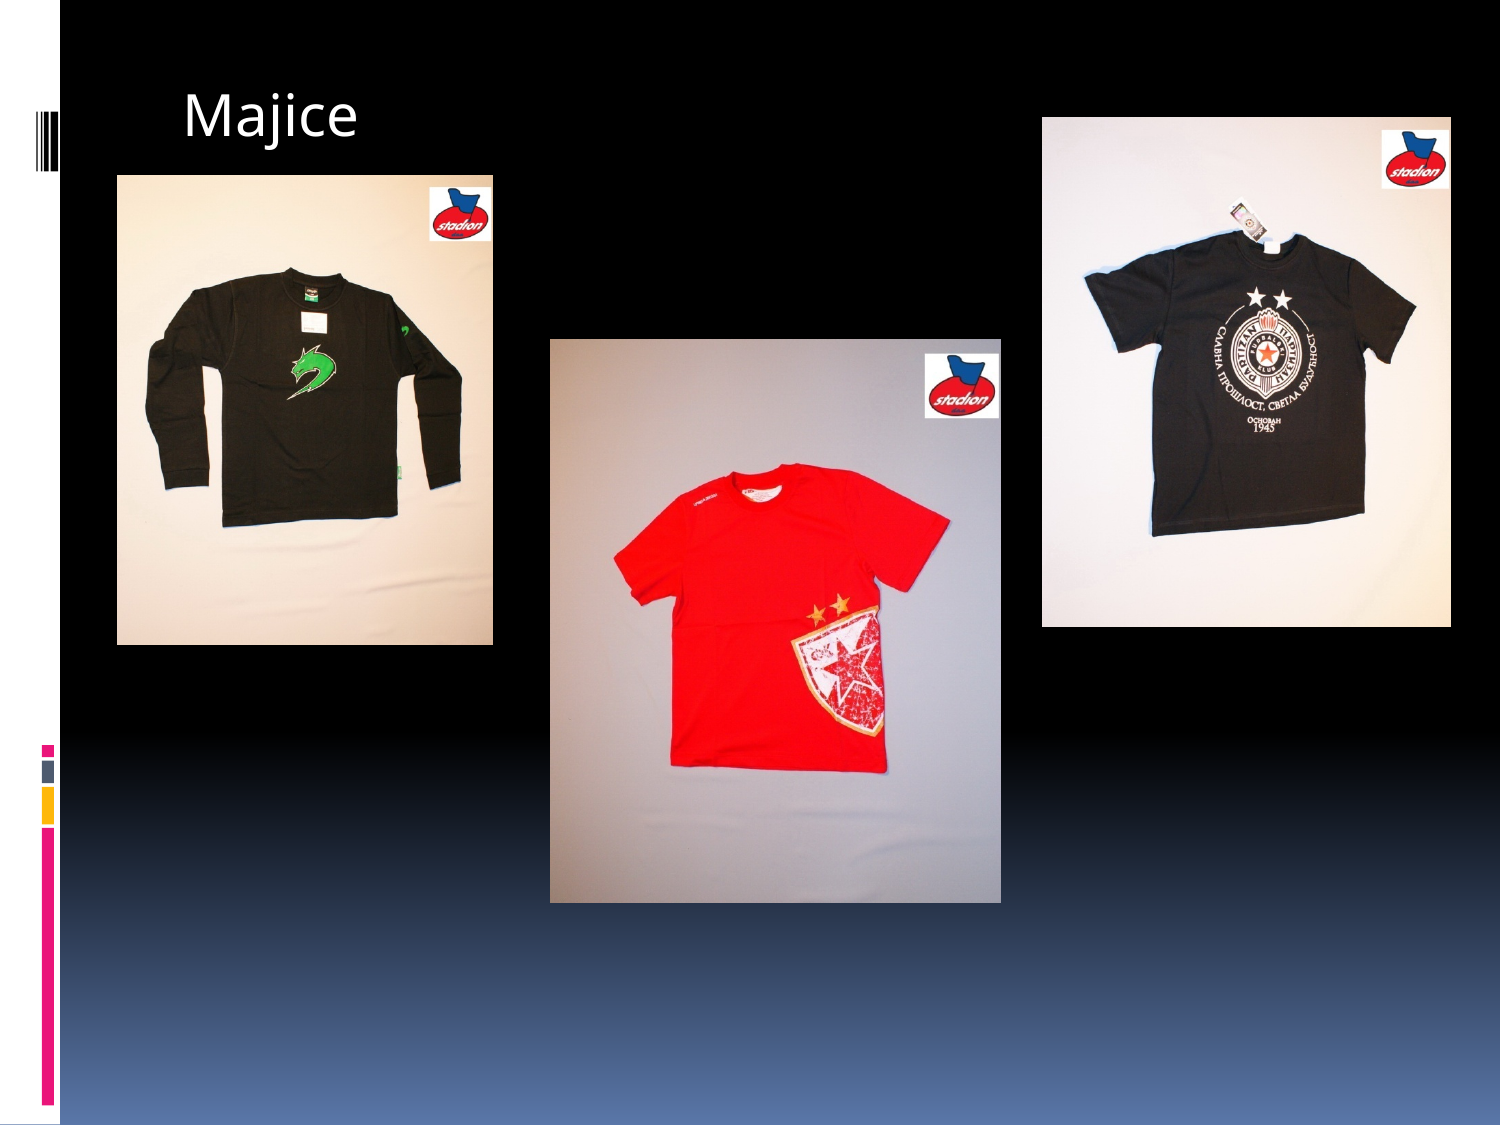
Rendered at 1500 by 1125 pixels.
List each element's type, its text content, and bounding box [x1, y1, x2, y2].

picture [117, 175, 493, 645]
text_box Majice [167, 70, 374, 156]
picture [550, 339, 1001, 903]
picture [1042, 117, 1451, 627]
